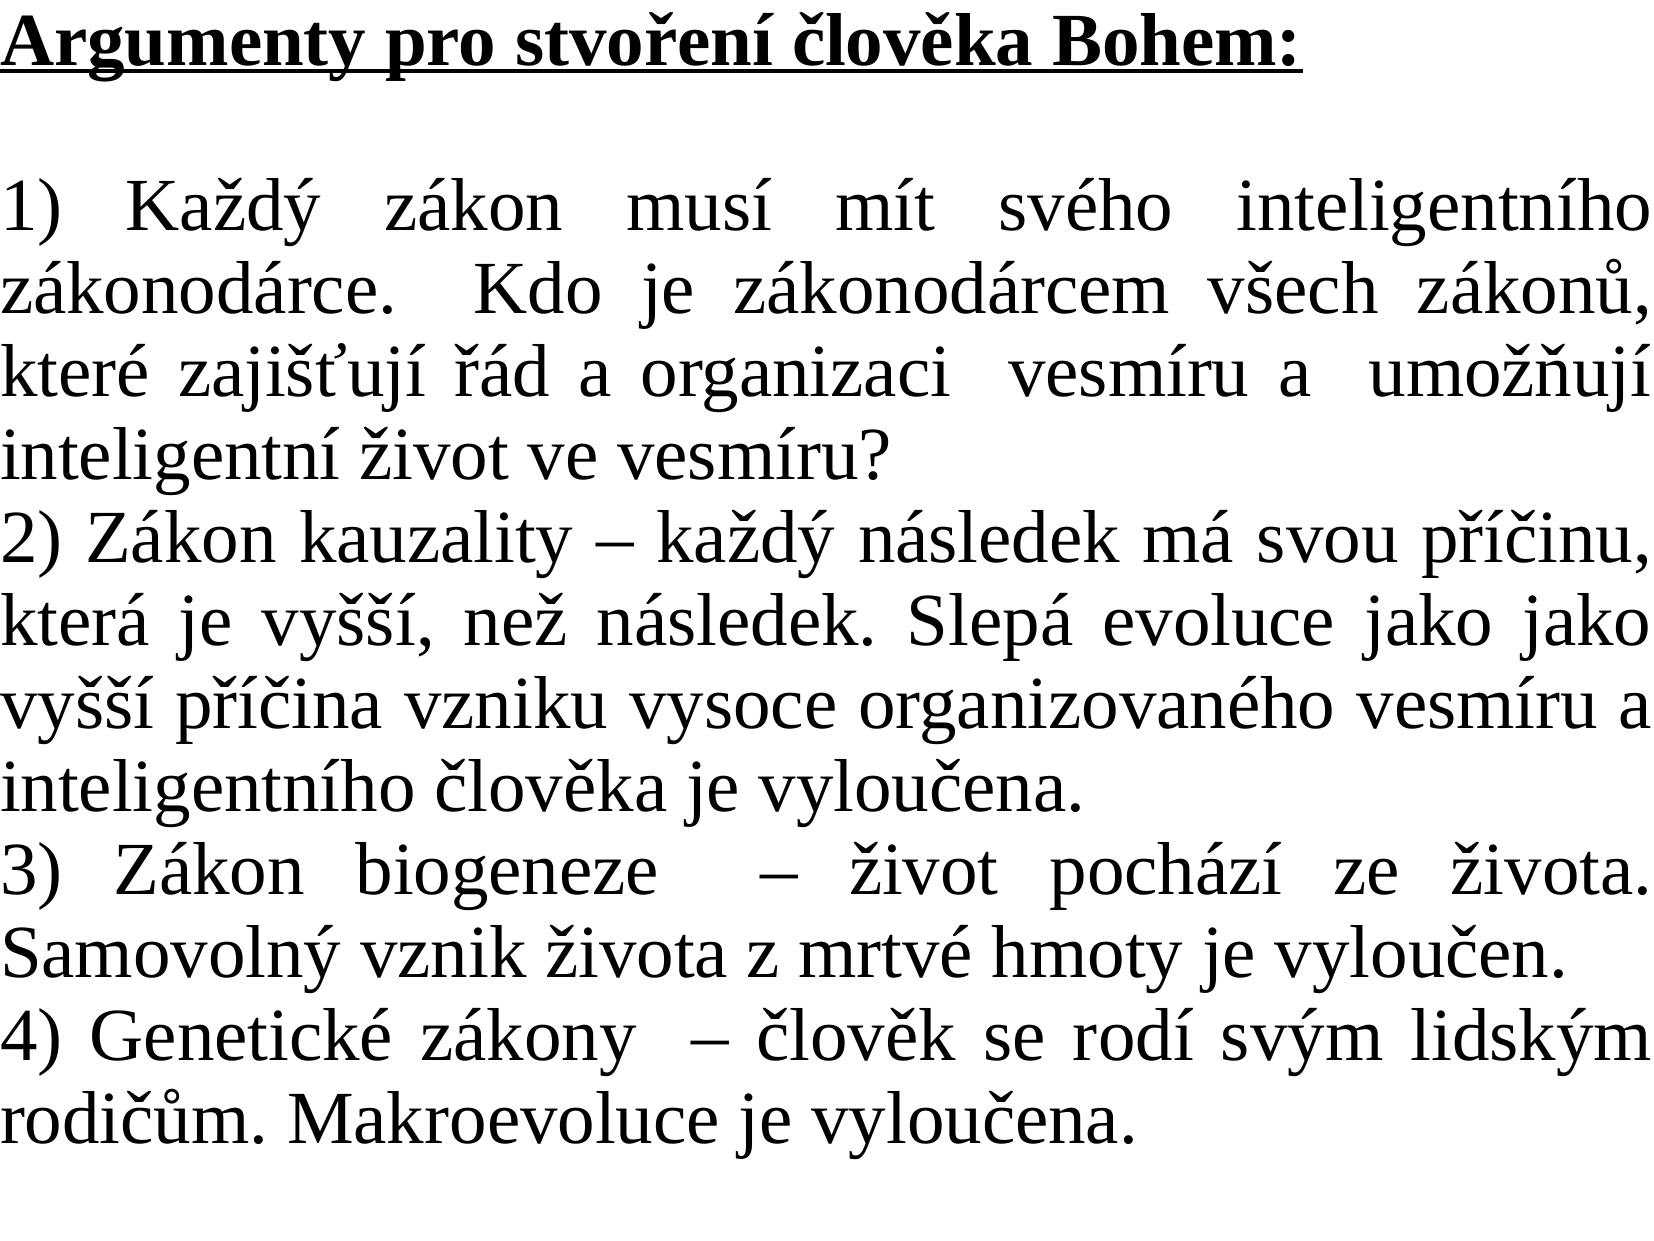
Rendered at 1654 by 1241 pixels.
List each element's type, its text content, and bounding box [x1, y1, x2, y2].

subtitle Argumenty pro stvoření člověka Bohem: 1) Každý zákon musí mít svého inteligentního zákonodárce. Kdo je zákonodárcem všech zákonů, které zajišťují řád a organizaci vesmíru a umožňují inteligentní život ve vesmíru? 2) Zákon kauzality – každý následek má svou příčinu, která je vyšší, než následek. Slepá evoluce jako jako vyšší příčina vzniku vysoce organizovaného vesmíru a inteligentního člověka je vyloučena. 3) Zákon biogeneze – život pochází ze života. Samovolný vznik života z mrtvé hmoty je vyloučen. 4) Genetické zákony – člověk se rodí svým lidským rodičům. Makroevoluce je vyloučena. [0, 0, 1654, 1241]
